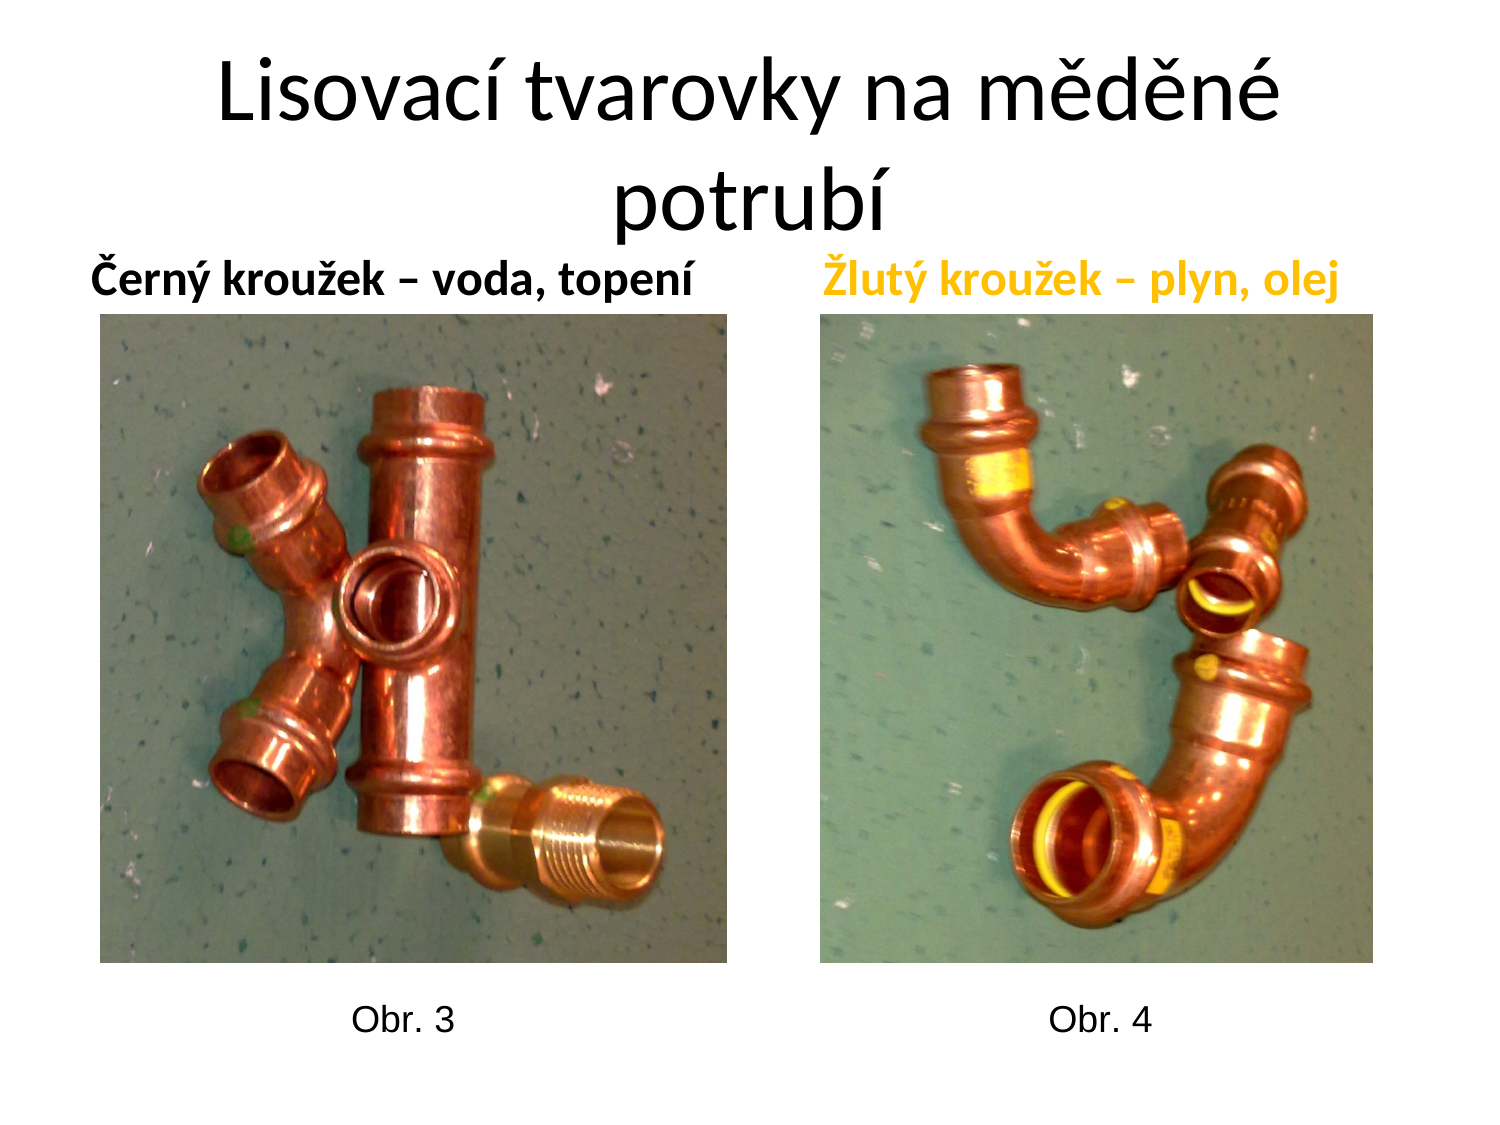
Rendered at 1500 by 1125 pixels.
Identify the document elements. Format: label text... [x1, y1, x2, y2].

text_box Obr. 3 [336, 987, 502, 1049]
text_box Obr. 4 [1033, 987, 1188, 1049]
list Černý kroužek – voda, topení [76, 207, 740, 313]
list Žlutý kroužek – plyn, olej [809, 207, 1473, 313]
text_box [820, 314, 1373, 963]
title Lisovací tvarovky na měděné potrubí [75, 21, 1426, 257]
text_box [100, 314, 727, 963]
